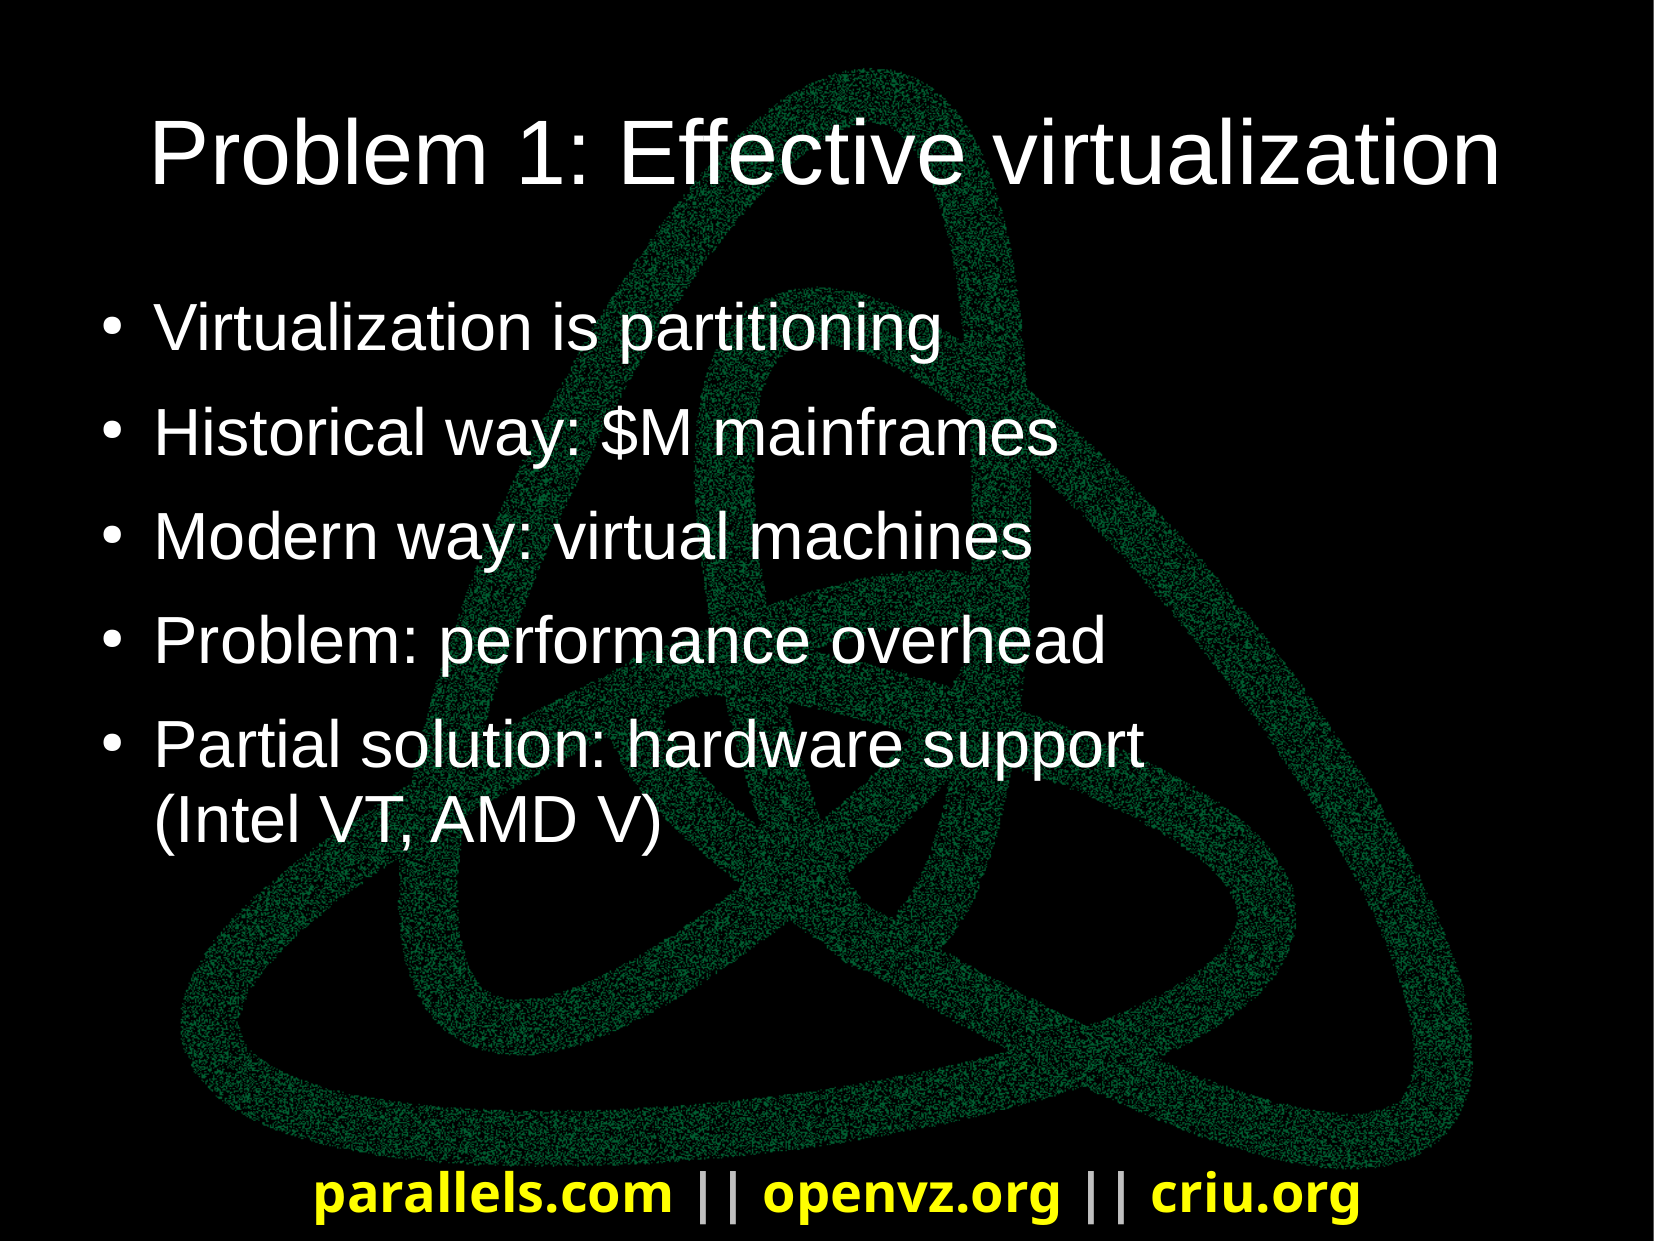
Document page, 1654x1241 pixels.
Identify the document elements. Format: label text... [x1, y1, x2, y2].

title Problem 1: Effective virtualization [82, 49, 1571, 257]
picture [0, 0, 1654, 1241]
list Virtualization is partitioning Historical way: $M mainframes Modern way: virtual machines Problem: performance overhead Partial solution: hardware support (Intel VT, AMD V) [82, 290, 1538, 1010]
